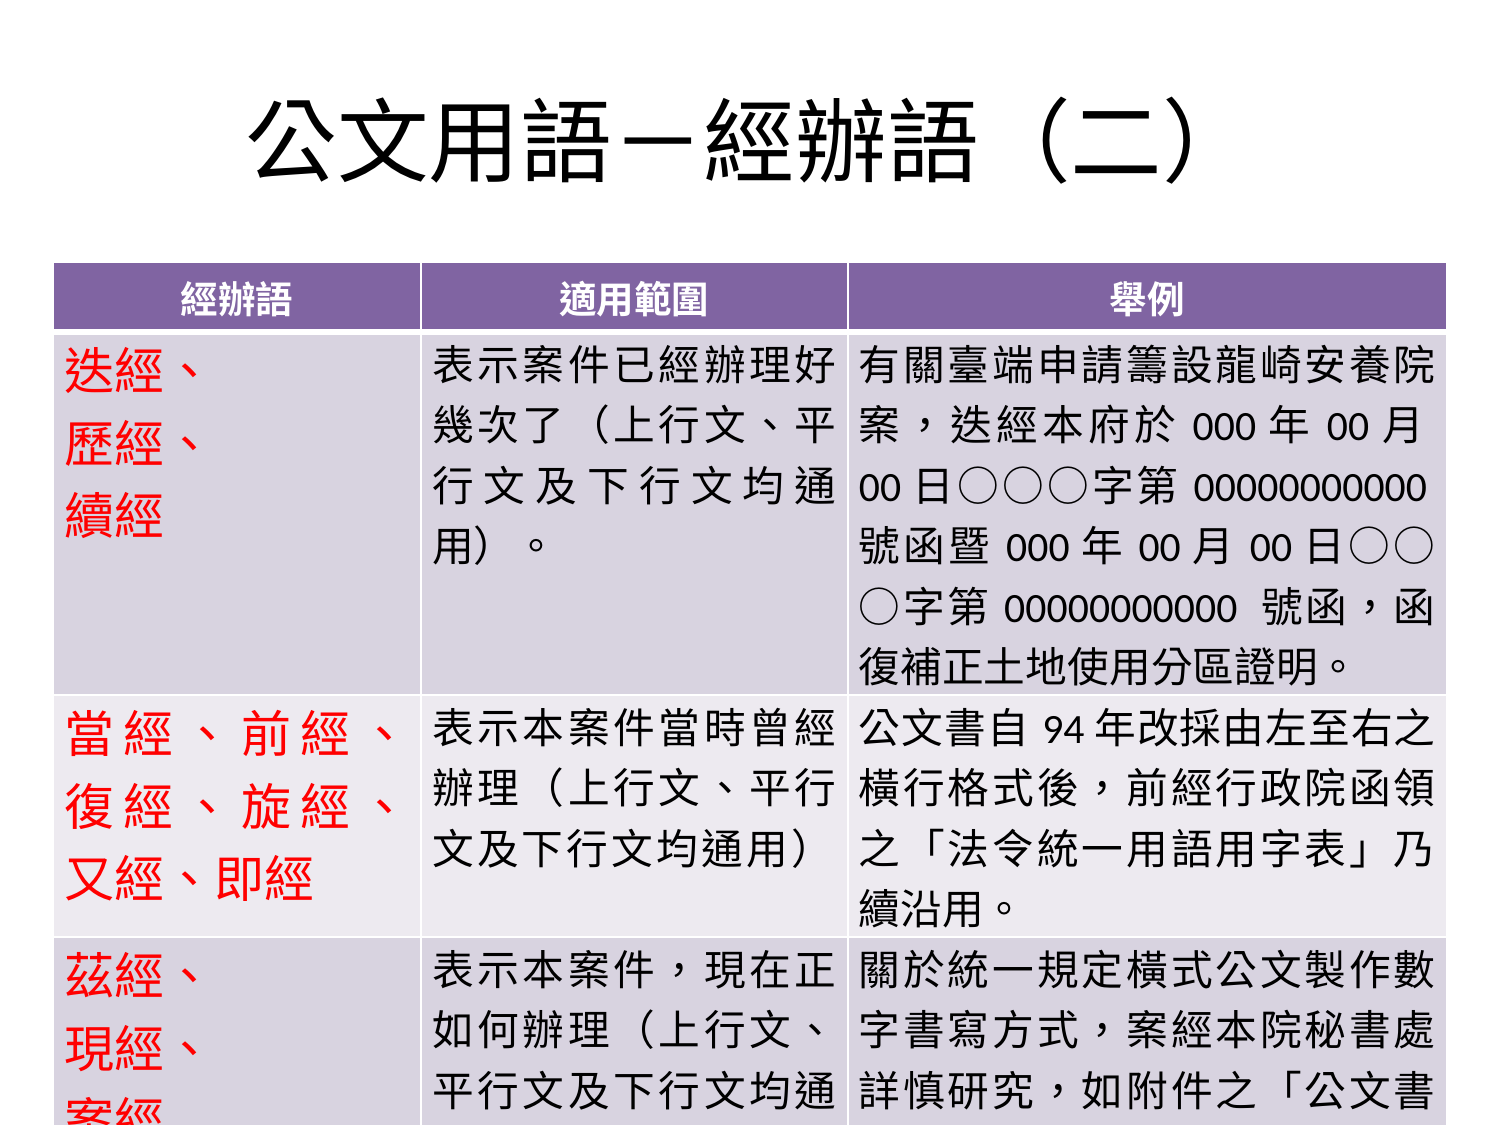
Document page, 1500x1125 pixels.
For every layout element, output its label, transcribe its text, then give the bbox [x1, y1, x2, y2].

table_cell 表示本案件，現在正如何辦理（上行文、平行文及下行文均通用）。 [422, 938, 847, 1125]
table_header 適用範圍 [422, 263, 847, 329]
table_cell 公文書自94年改採由左至右之橫行格式後，前經行政院函領之「法令統一用語用字表」乃續沿用。 [849, 696, 1446, 936]
table_cell 表示本案件當時曾經辦理（上行文、平行文及下行文均通用）。 [422, 696, 847, 936]
table_cell 當經、前經、復經、旋經、又經、即經 [54, 696, 420, 936]
table_cell 表示案件已經辦理好幾次了（上行文、平行文及下行文均通用）。 [422, 335, 847, 694]
table_cell 茲經、 現經、 案經 [54, 938, 420, 1125]
table_cell 有關臺端申請籌設龍崎安養院案，迭經本府於000年00月00日○○○字第00000000000號函暨000年00月00日○○○字第00000000000 號函，函復補正土地使用分區證明。 [849, 335, 1446, 694]
table_header 經辦語 [54, 263, 420, 329]
table_header 舉例 [849, 263, 1446, 329]
table_cell 關於統一規定橫式公文製作數字書寫方式，案經本院秘書處詳慎研究，如附件之「公文書橫式書寫數字使用原則」。 [849, 938, 1446, 1125]
table_cell 迭經、 歷經、 續經 [54, 335, 420, 694]
title 公文用語－經辦語（二） [75, 45, 1425, 233]
